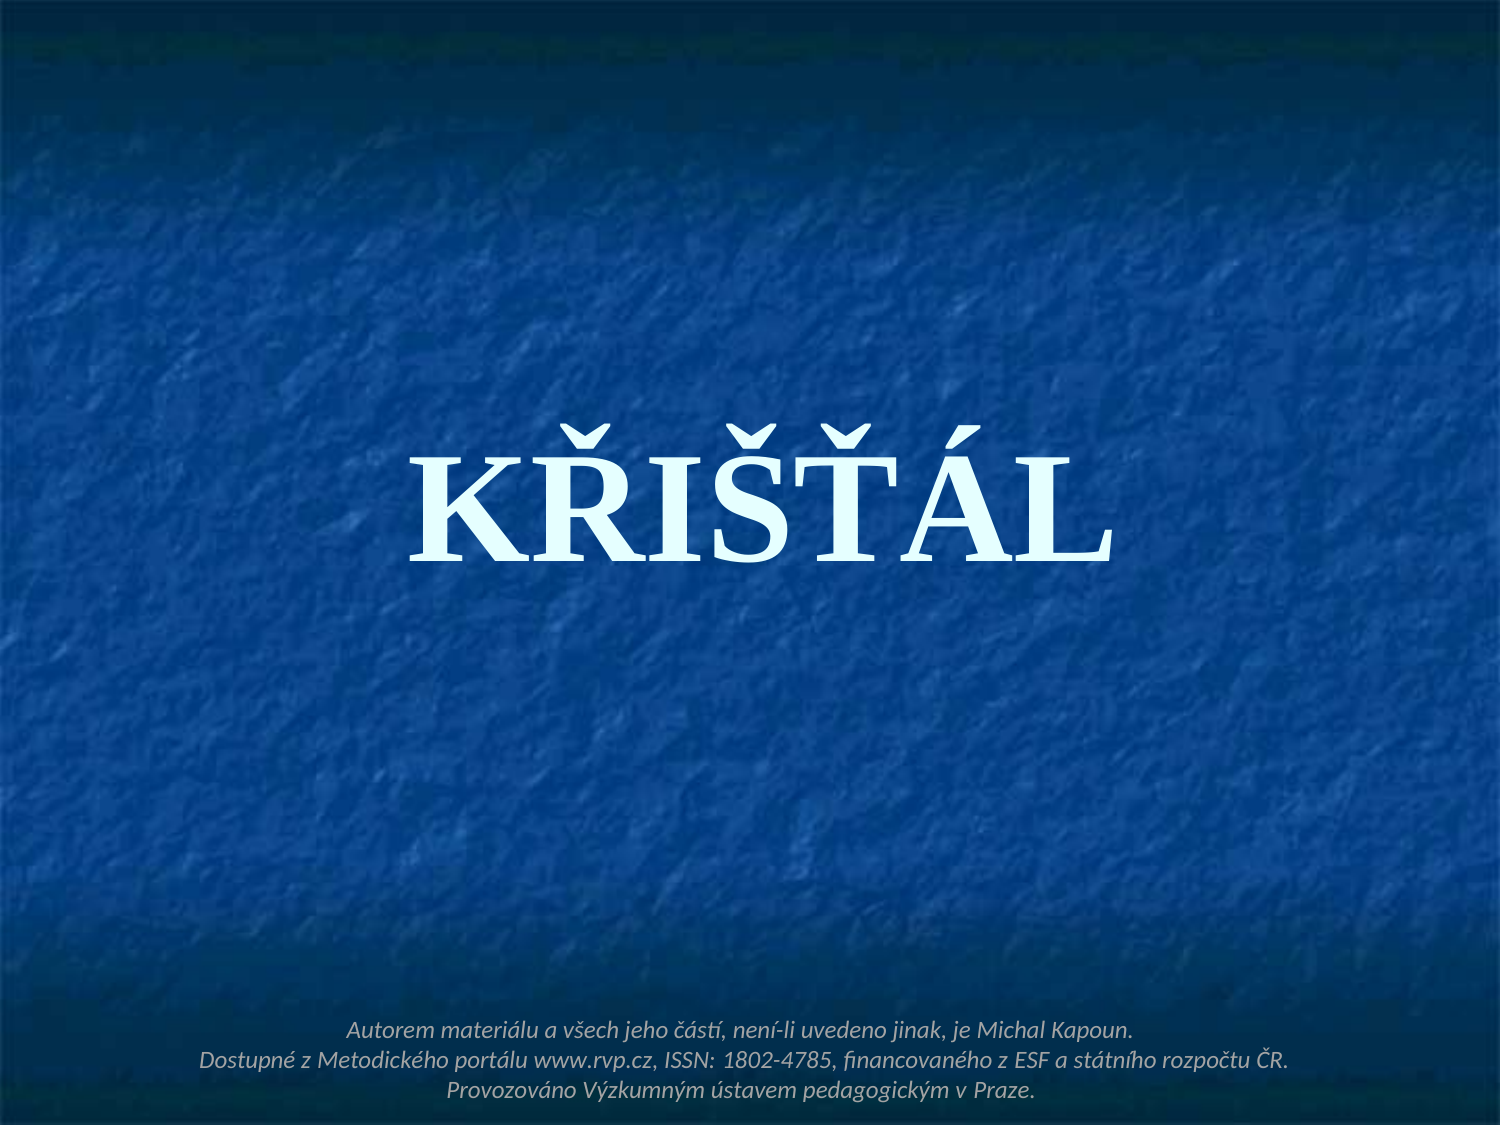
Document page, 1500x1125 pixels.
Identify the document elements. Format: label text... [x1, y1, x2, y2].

title KŘIŠŤÁL [88, 385, 1439, 611]
text_box Autorem materiálu a všech jeho částí, není-li uvedeno jinak, je Michal Kapoun. Dostupné z Metodického portálu www.rvp.cz, ISSN: 1802-4785, financovaného z ESF a státního rozpočtu ČR. Provozováno Výzkumným ústavem pedagogickým v Praze. [147, 1011, 1341, 1106]
picture [0, 0, 1500, 1125]
